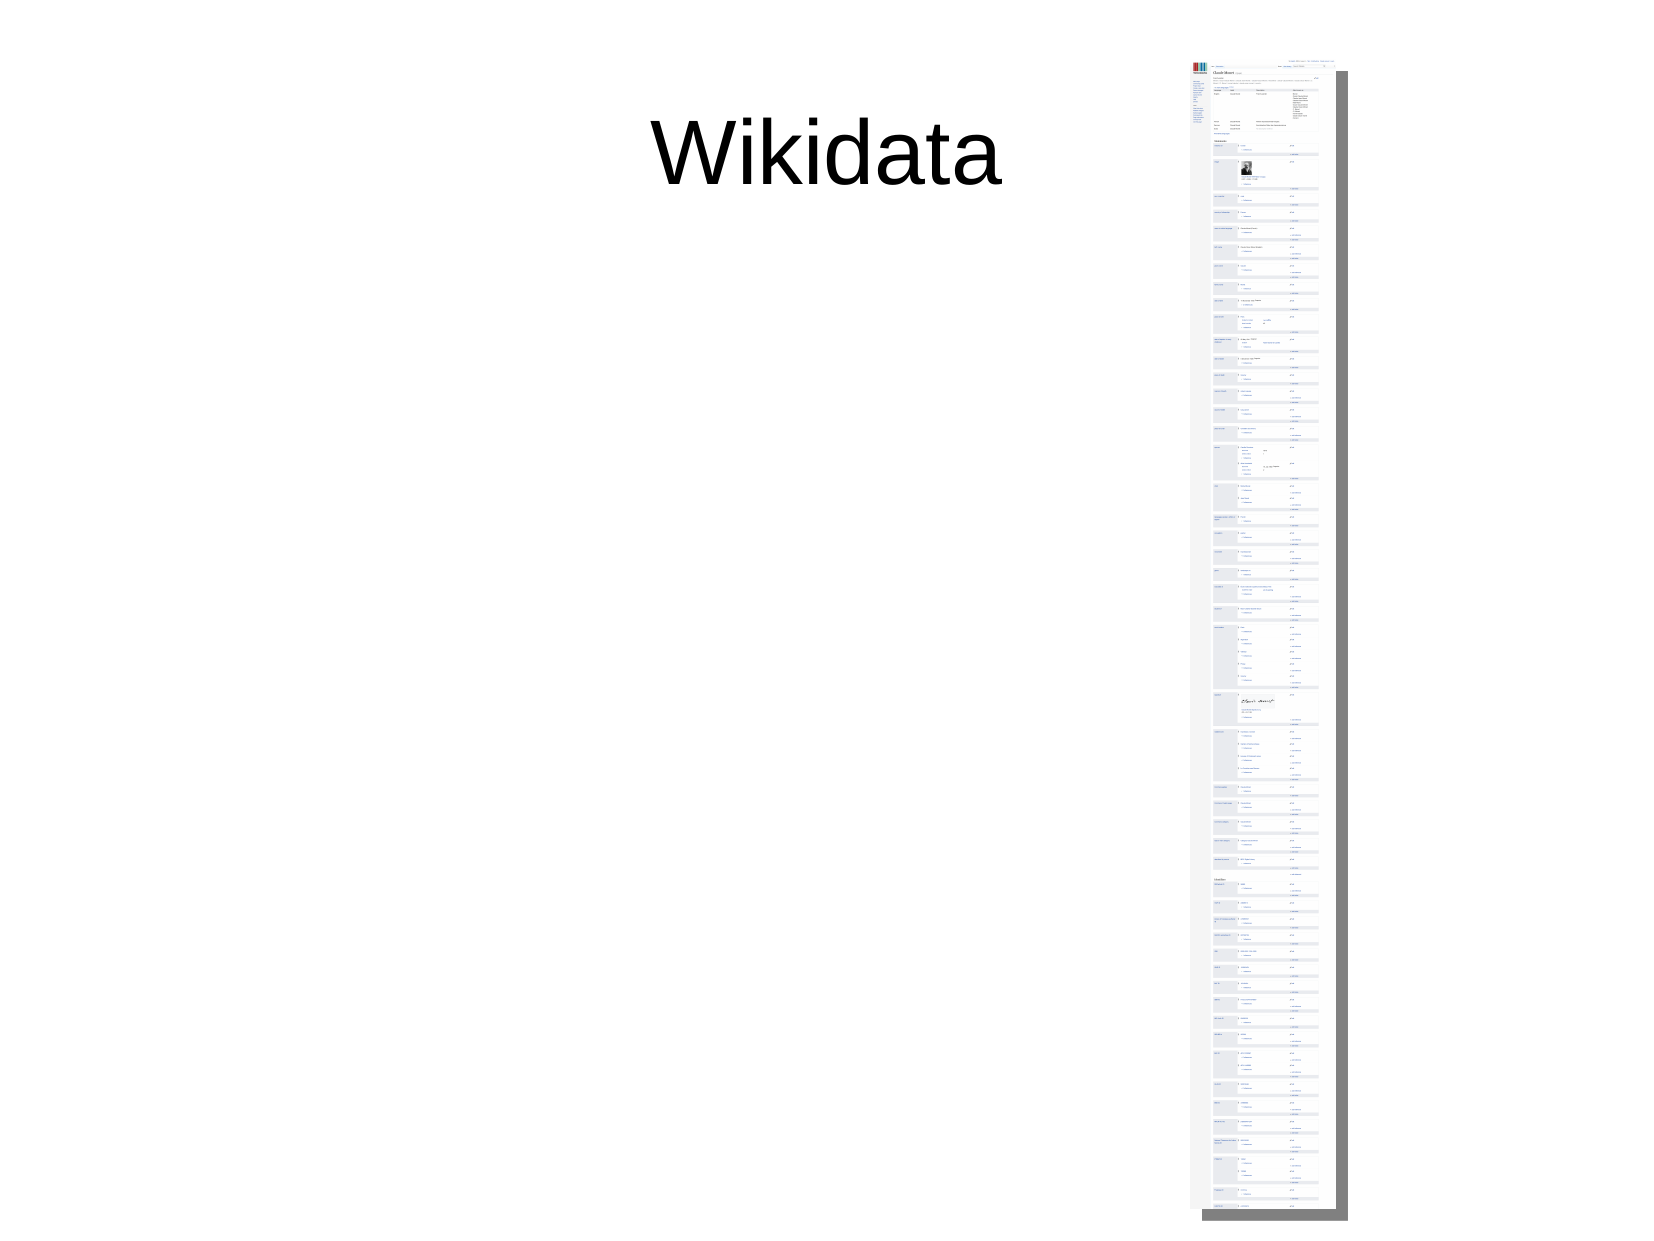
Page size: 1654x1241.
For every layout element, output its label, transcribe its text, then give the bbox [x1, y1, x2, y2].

picture [1190, 59, 1336, 1209]
title Wikidata [82, 49, 1571, 257]
